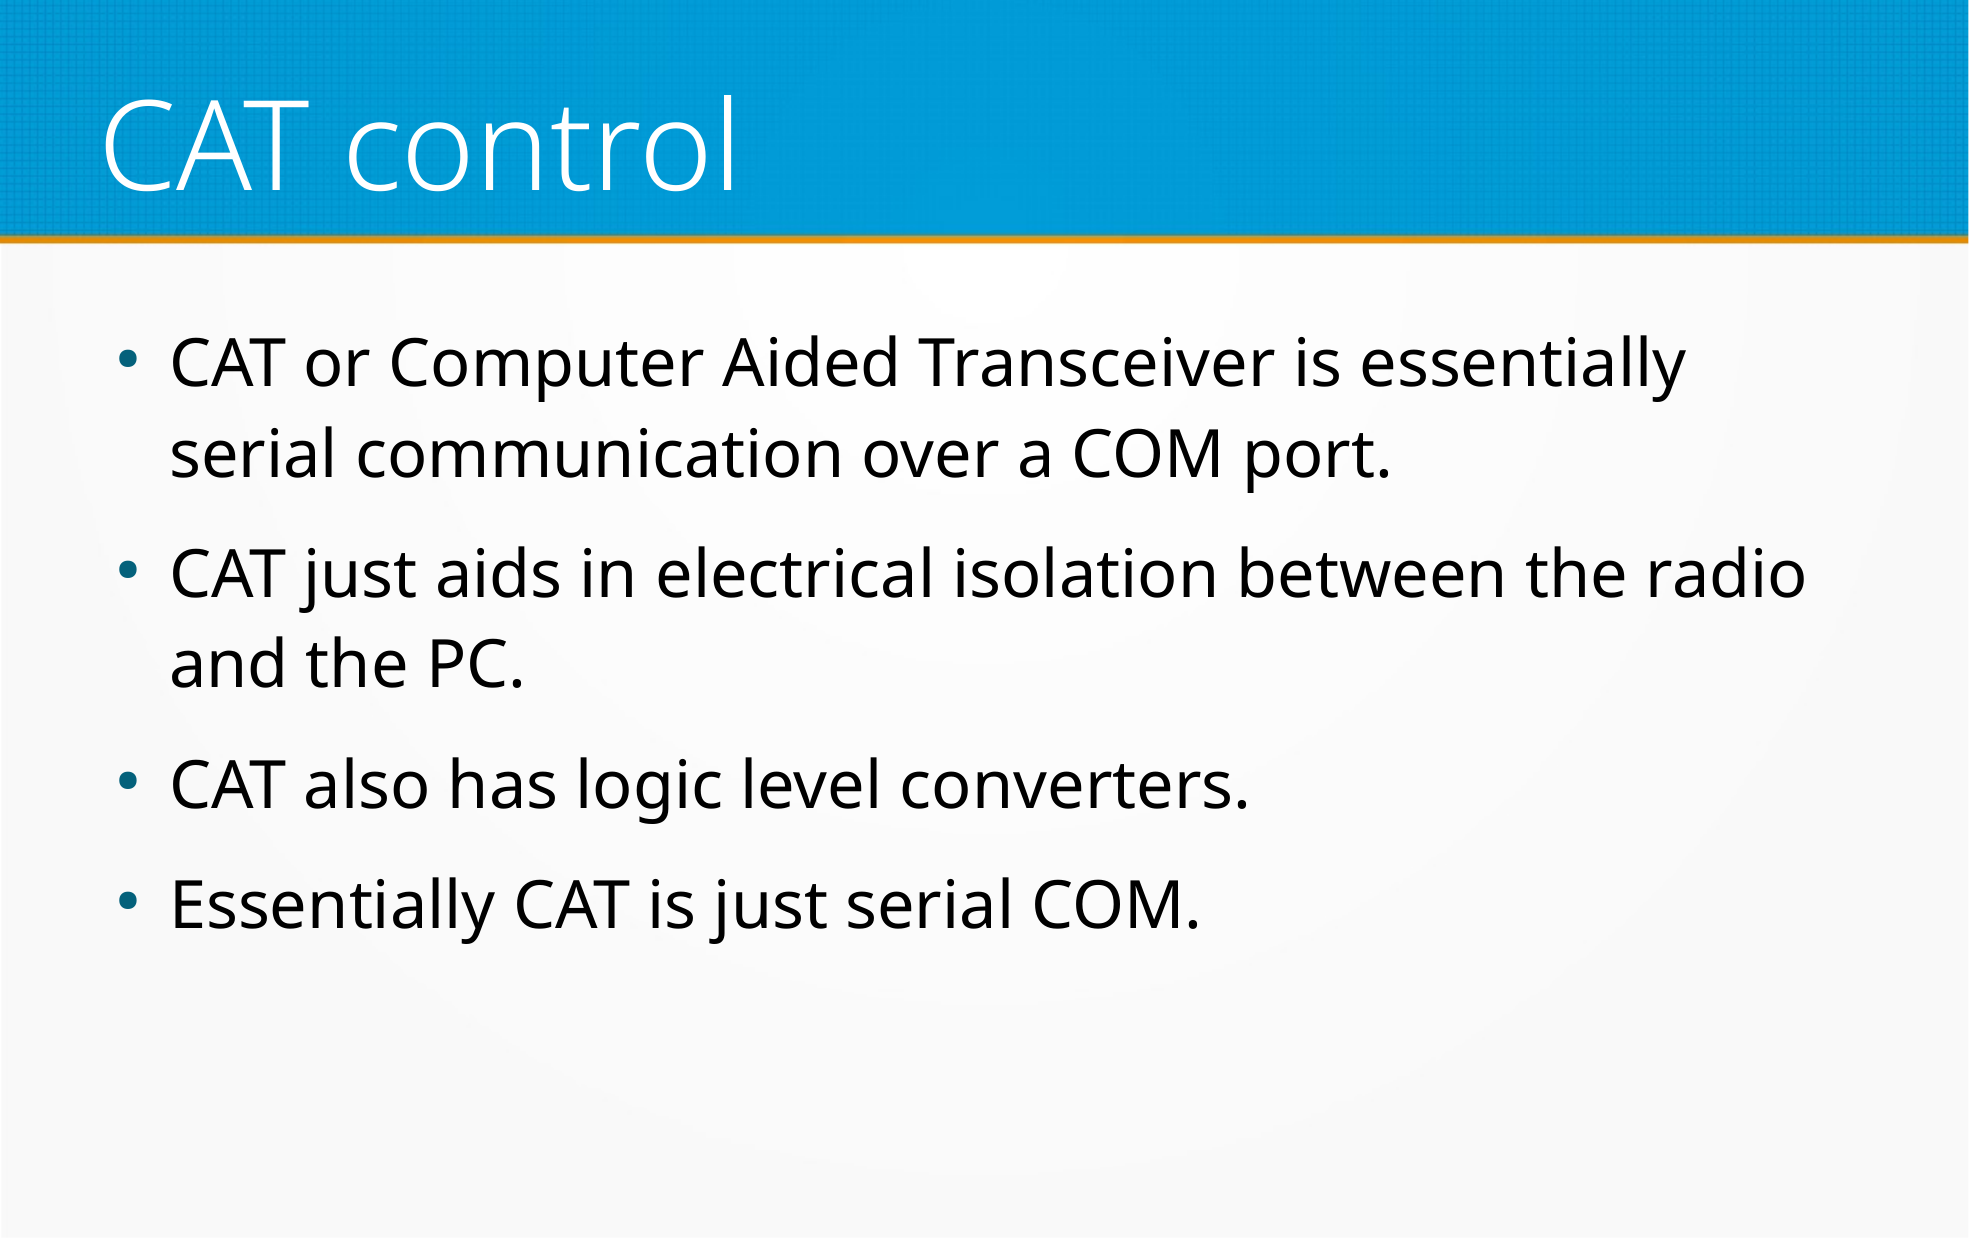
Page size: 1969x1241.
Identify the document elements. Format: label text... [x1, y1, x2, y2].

picture [0, 233, 1969, 1241]
title CAT control [98, 19, 1870, 227]
list CAT or Computer Aided Transceiver is essentially serial communication over a COM port. CAT just aids in electrical isolation between the radio and the PC. CAT also has logic level converters. Essentially CAT is just serial COM. [98, 315, 1861, 1081]
